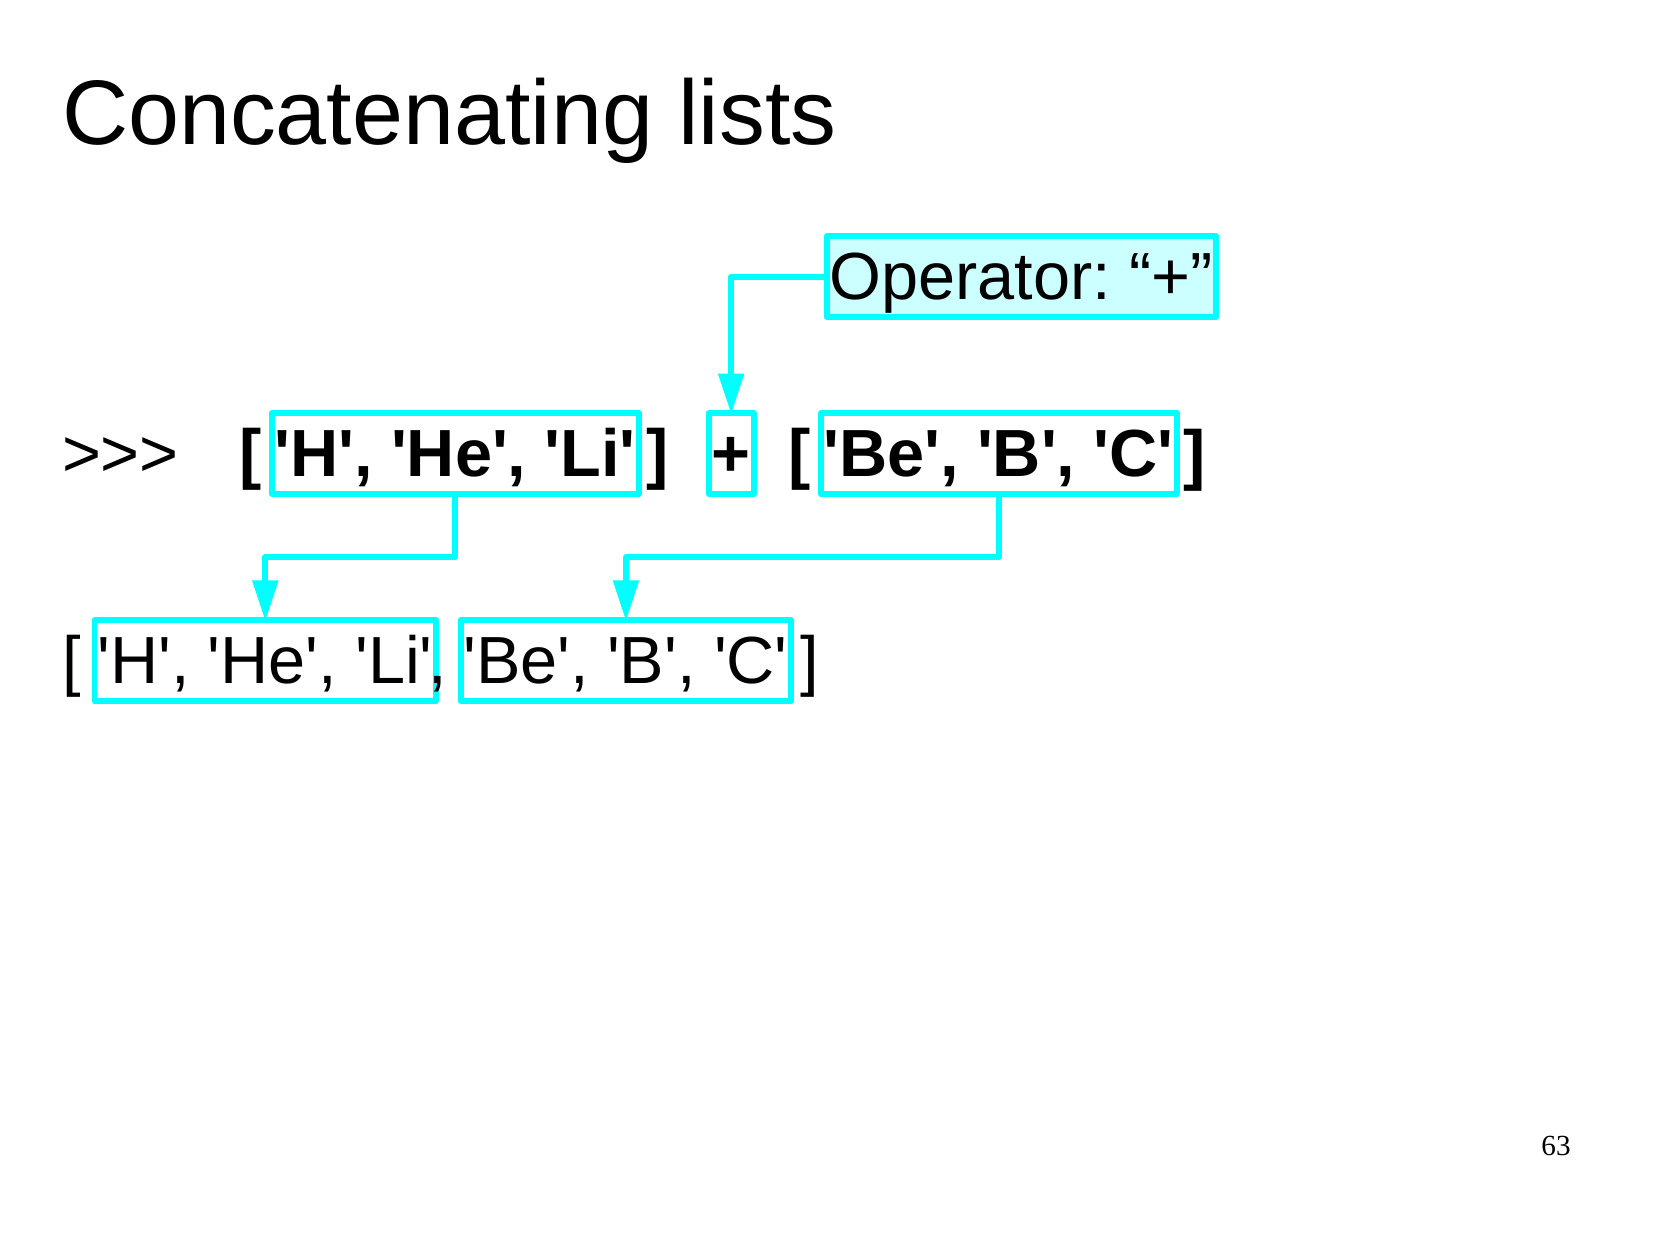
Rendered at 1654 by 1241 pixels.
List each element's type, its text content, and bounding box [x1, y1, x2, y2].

text_box , [425, 620, 450, 701]
text_box Concatenating lists [59, 59, 841, 168]
text_box [ [785, 413, 814, 495]
text_box [ [236, 413, 265, 495]
text_box + [708, 413, 754, 495]
text_box Operator: “+” [826, 236, 1217, 317]
text_box [ [59, 620, 84, 701]
text_box 'H', 'He', 'Li' [271, 413, 639, 495]
text_box ] [643, 413, 672, 495]
text_box ] [1181, 413, 1210, 495]
text_box 'Be', 'B', 'C' [820, 413, 1178, 495]
text_box 'H', 'He', 'Li' [94, 620, 425, 701]
text_box 'Be', 'B', 'C' [460, 620, 792, 701]
text_box ] [797, 620, 822, 701]
text_box >>> [59, 413, 183, 495]
